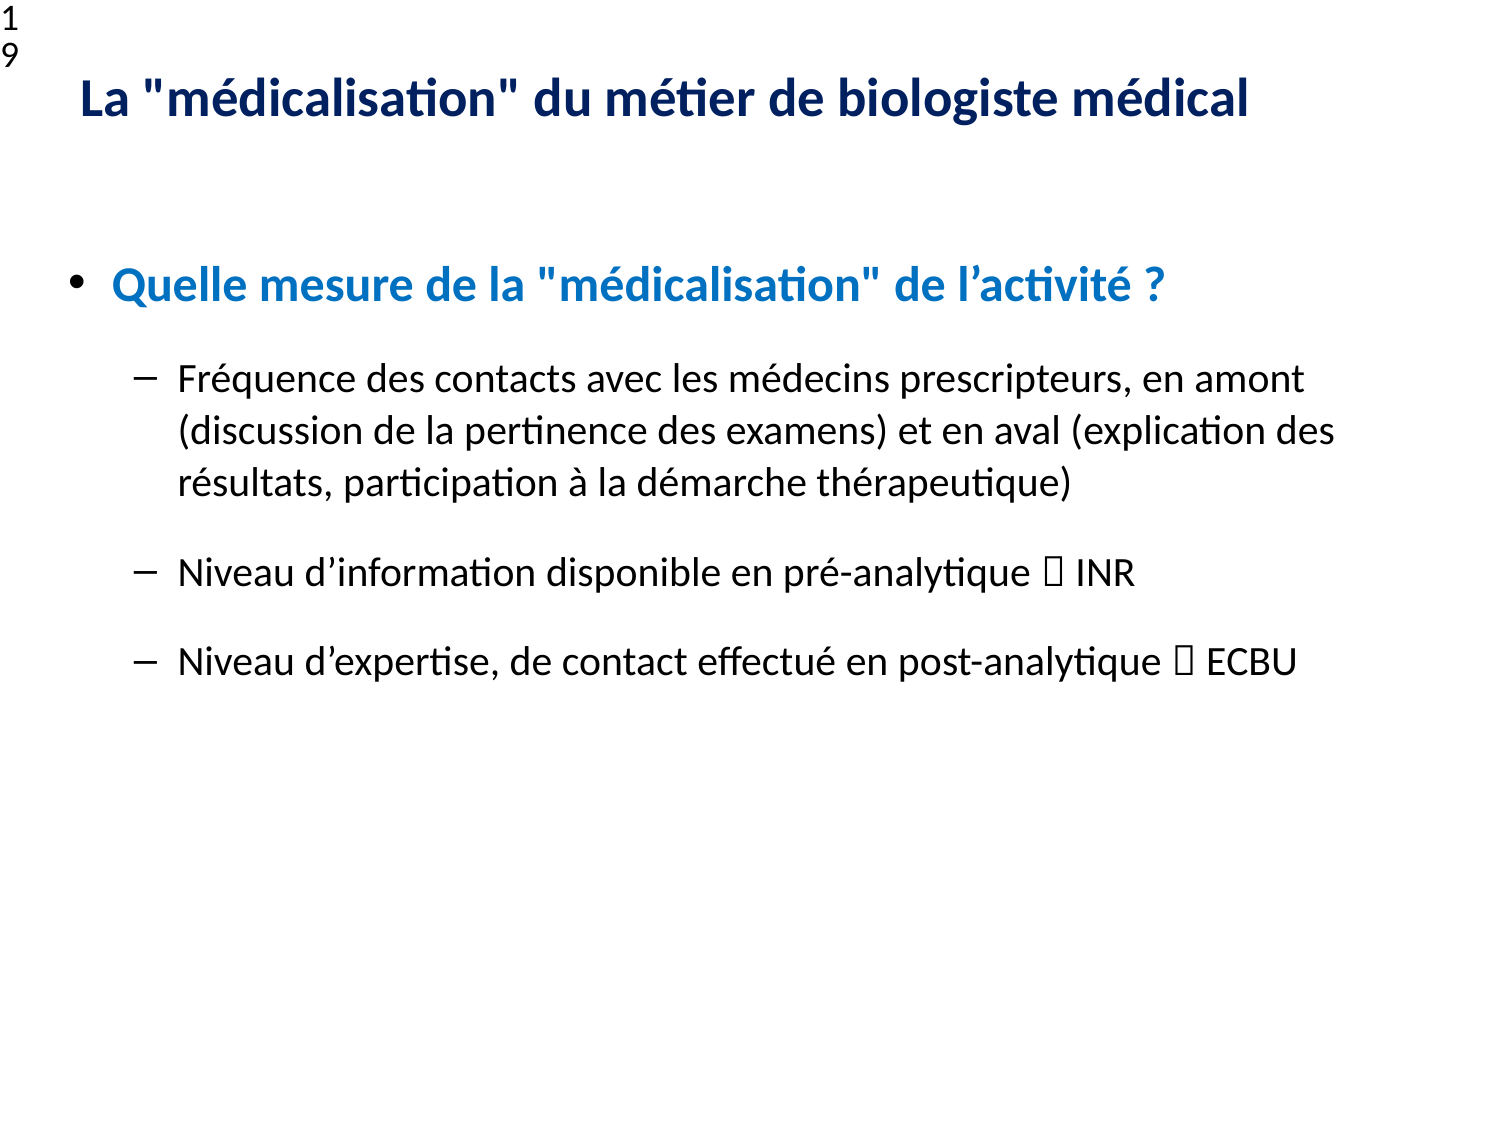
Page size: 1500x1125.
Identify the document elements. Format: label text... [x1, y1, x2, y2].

title La "médicalisation" du métier de biologiste médical [64, 30, 1415, 159]
list Quelle mesure de la "médicalisation" de l’activité ? Fréquence des contacts avec les médecins prescripteurs, en amont (discussion de la pertinence des examens) et en aval (explication des résultats, participation à la démarche thérapeutique) Niveau d’information disponible en pré-analytique  INR Niveau d’expertise, de contact effectué en post-analytique  ECBU [53, 243, 1388, 1078]
